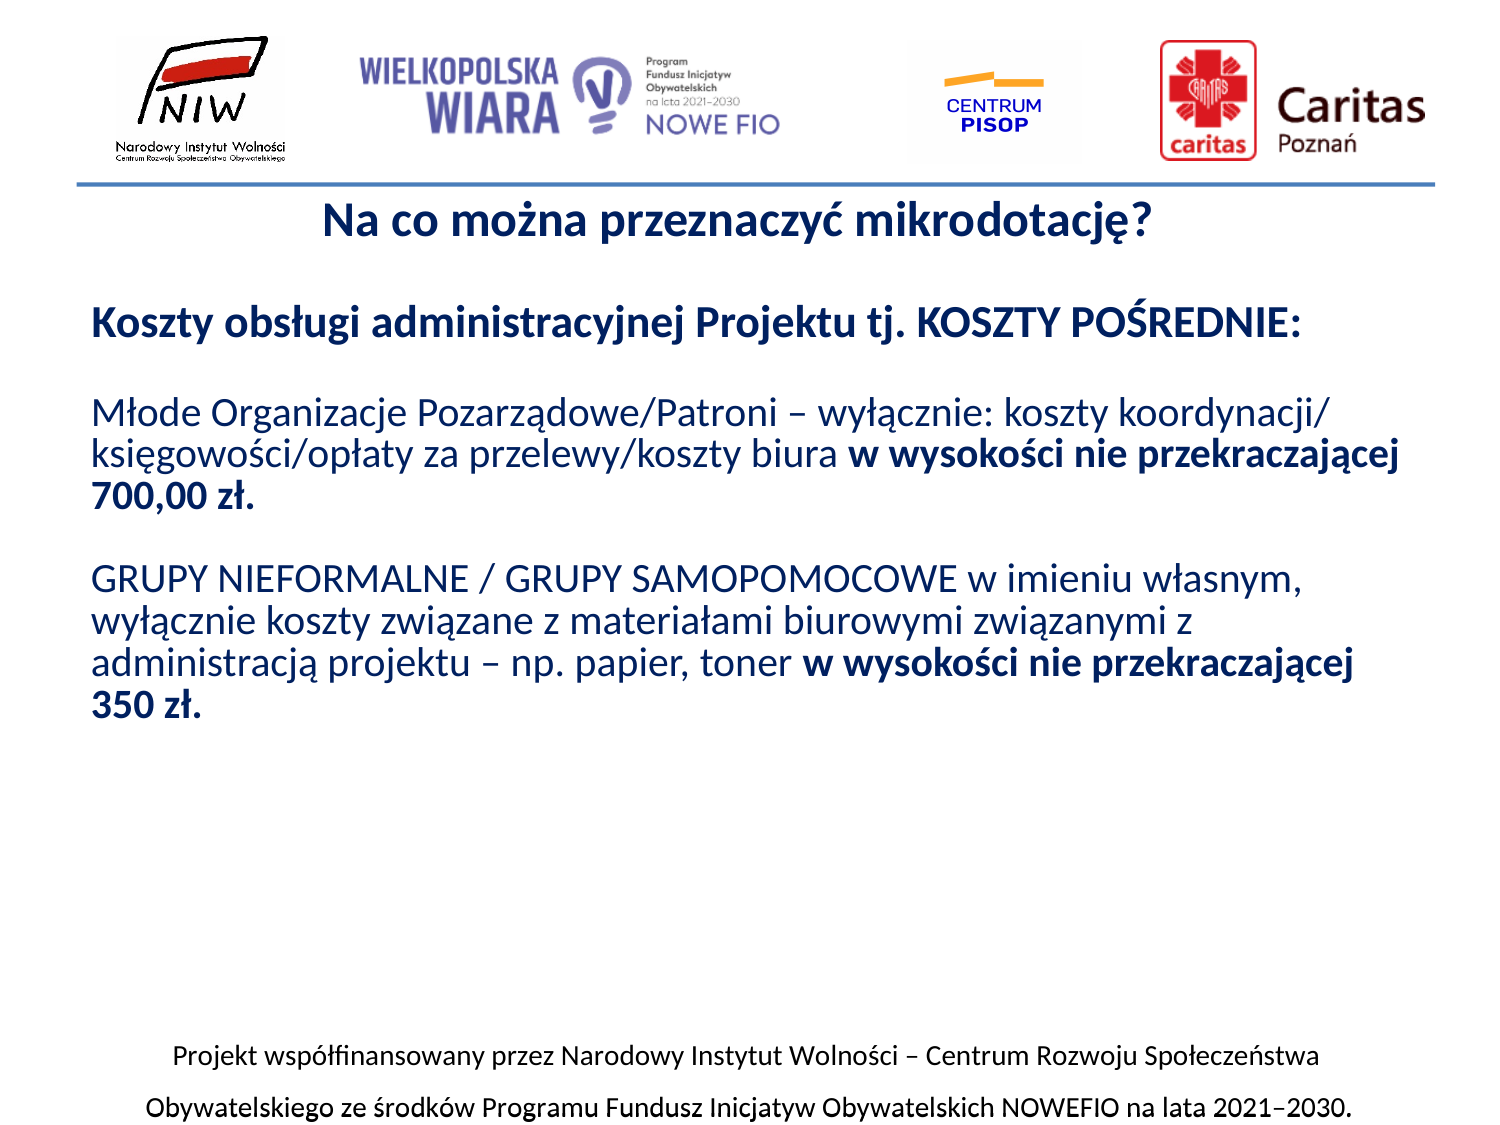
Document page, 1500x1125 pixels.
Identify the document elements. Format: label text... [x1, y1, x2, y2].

text_box Na co można przeznaczyć mikrodotację? [253, 191, 1223, 327]
text_box Koszty obsługi administracyjnej Projektu tj. KOSZTY POŚREDNIE: Młode Organizacje Pozarządowe/Patroni – wyłącznie: koszty koordynacji/ księgowości/opłaty za przelewy/koszty biura w wysokości nie przekraczającej 700,00 zł. GRUPY NIEFORMALNE / GRUPY SAMOPOMOCOWE w imieniu własnym, wyłącznie koszty związane z materiałami biurowymi związanymi z administracją projektu – np. papier, toner w wysokości nie przekraczającej 350 zł. [76, 295, 1424, 934]
